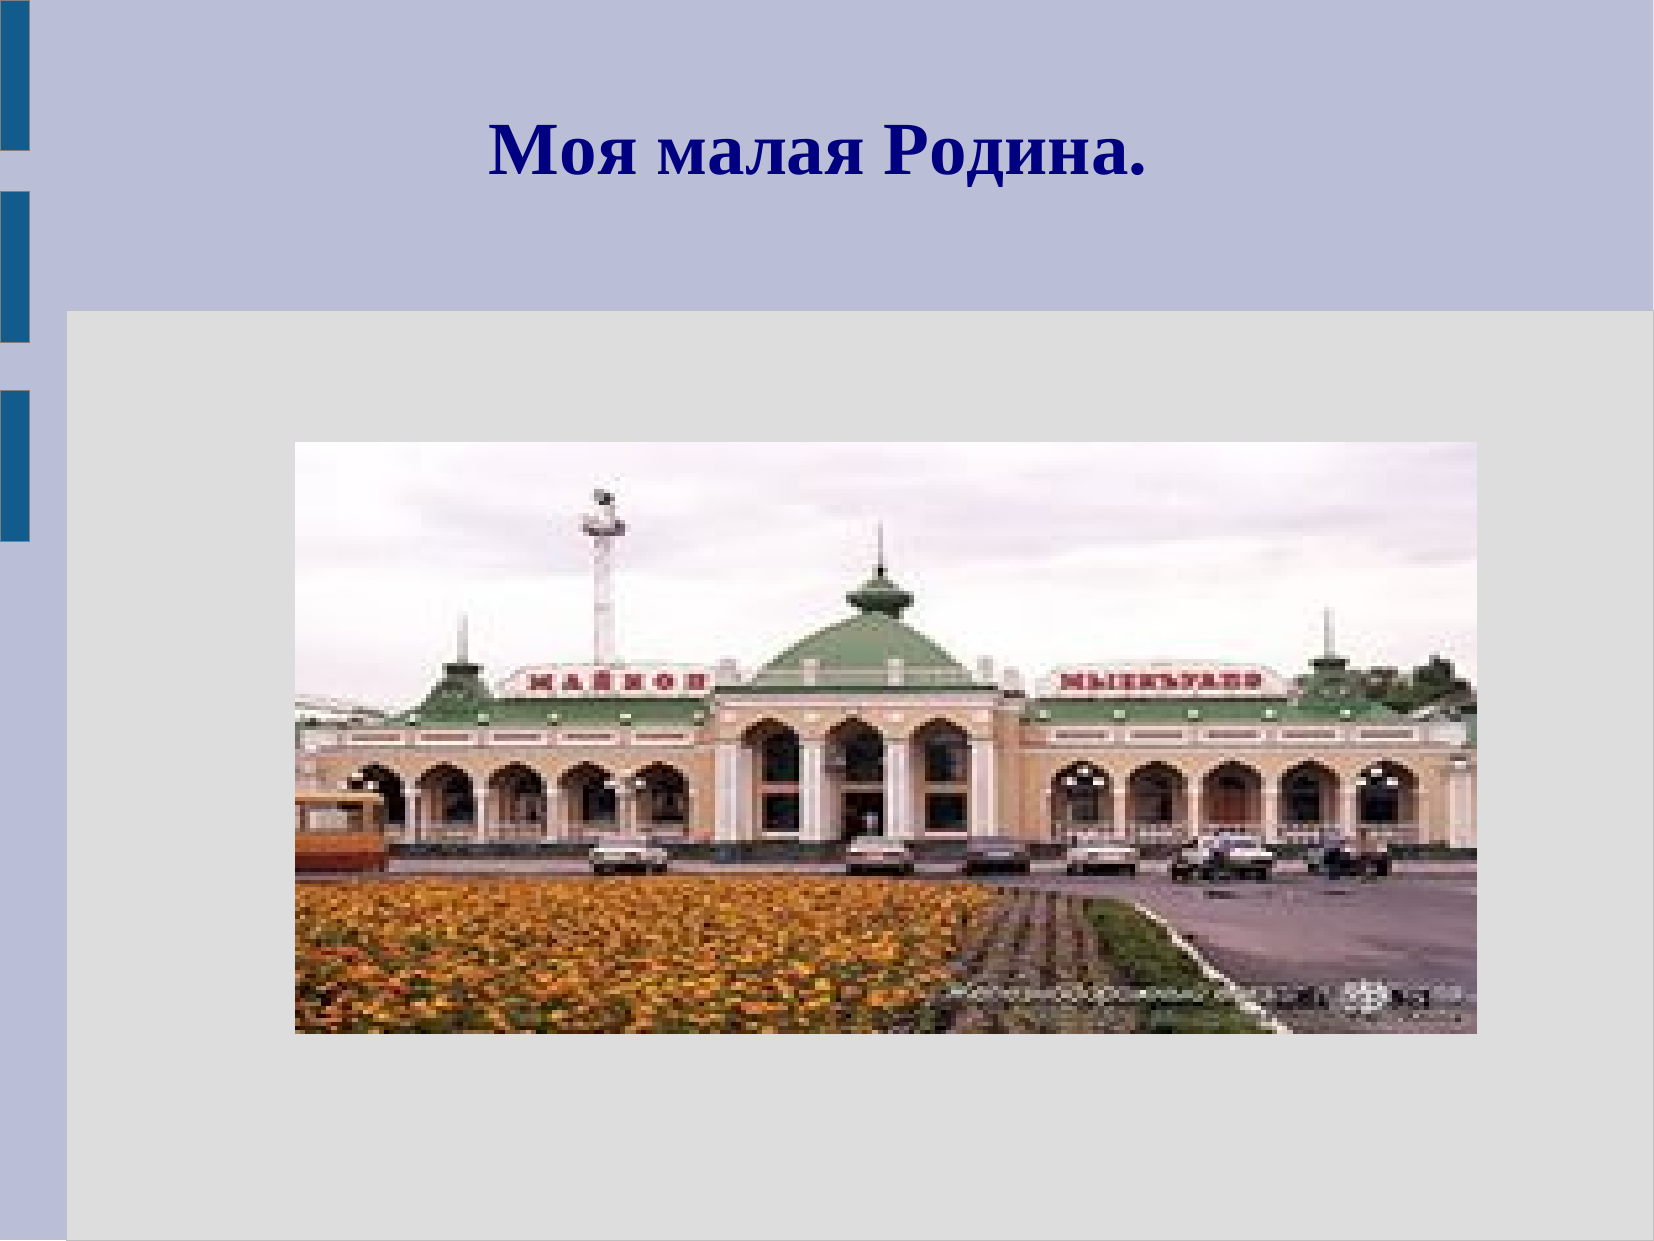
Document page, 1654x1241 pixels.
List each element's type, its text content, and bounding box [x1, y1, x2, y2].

picture [295, 442, 1477, 1034]
title Моя малая Родина. [121, 46, 1534, 254]
